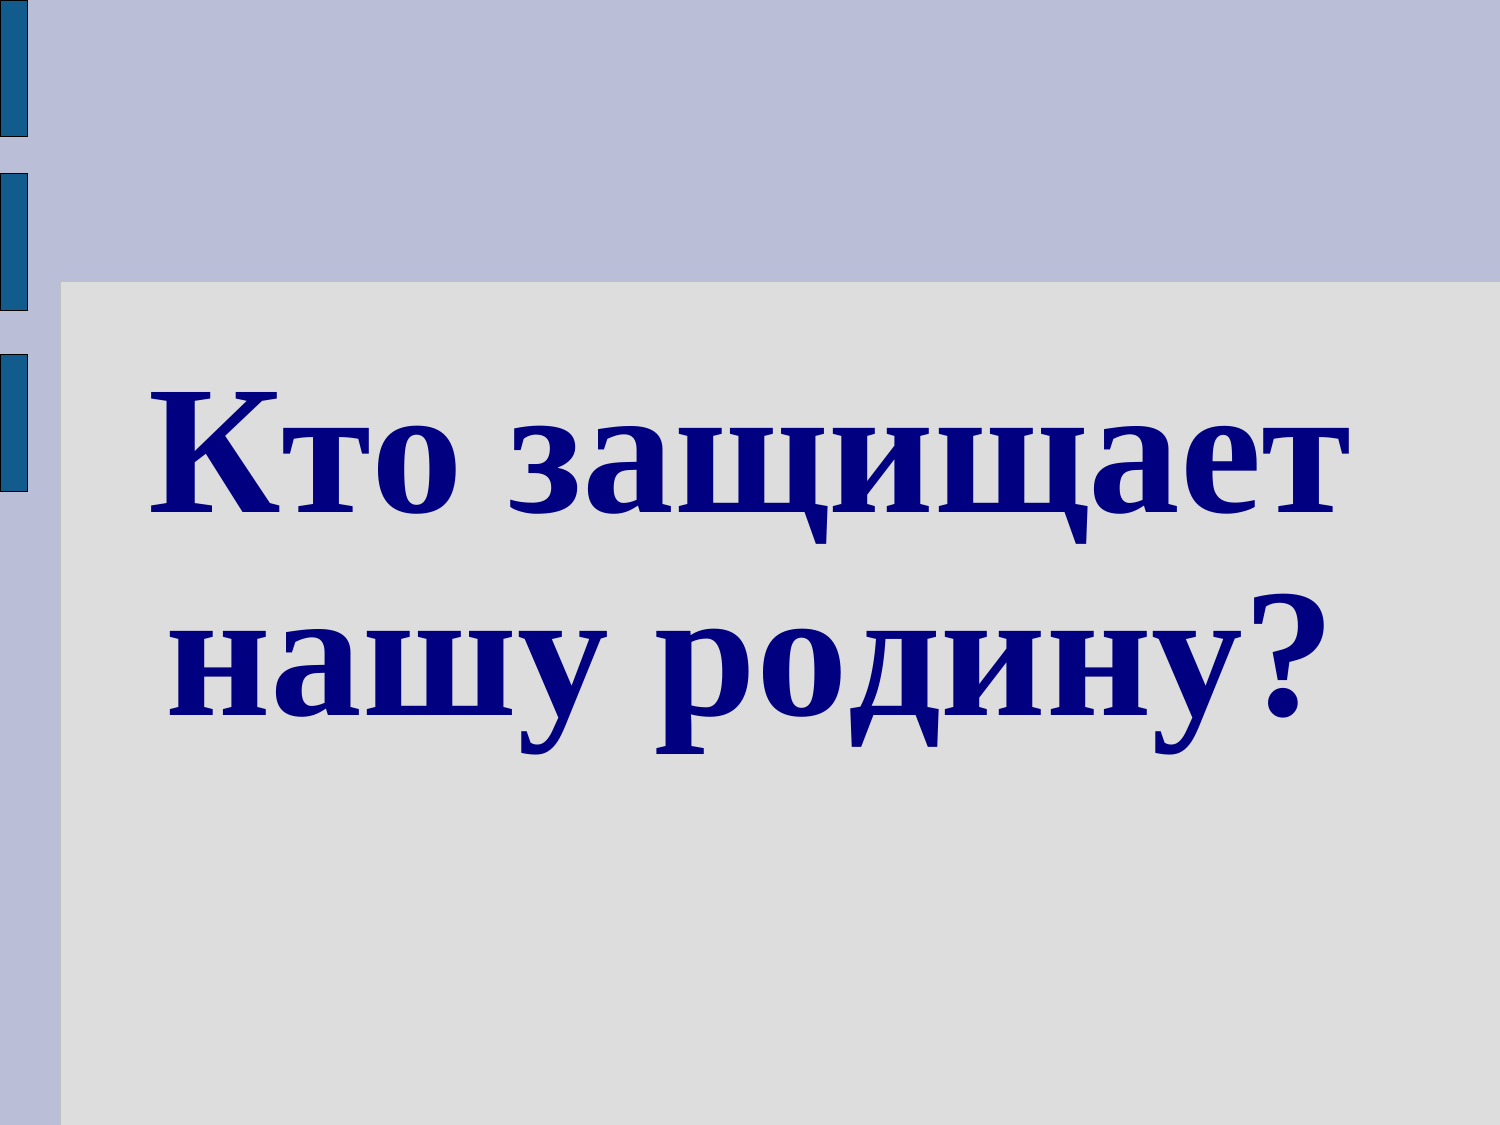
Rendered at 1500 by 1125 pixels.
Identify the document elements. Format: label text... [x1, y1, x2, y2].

subtitle Кто защищает нашу родину? [110, 90, 1392, 1014]
